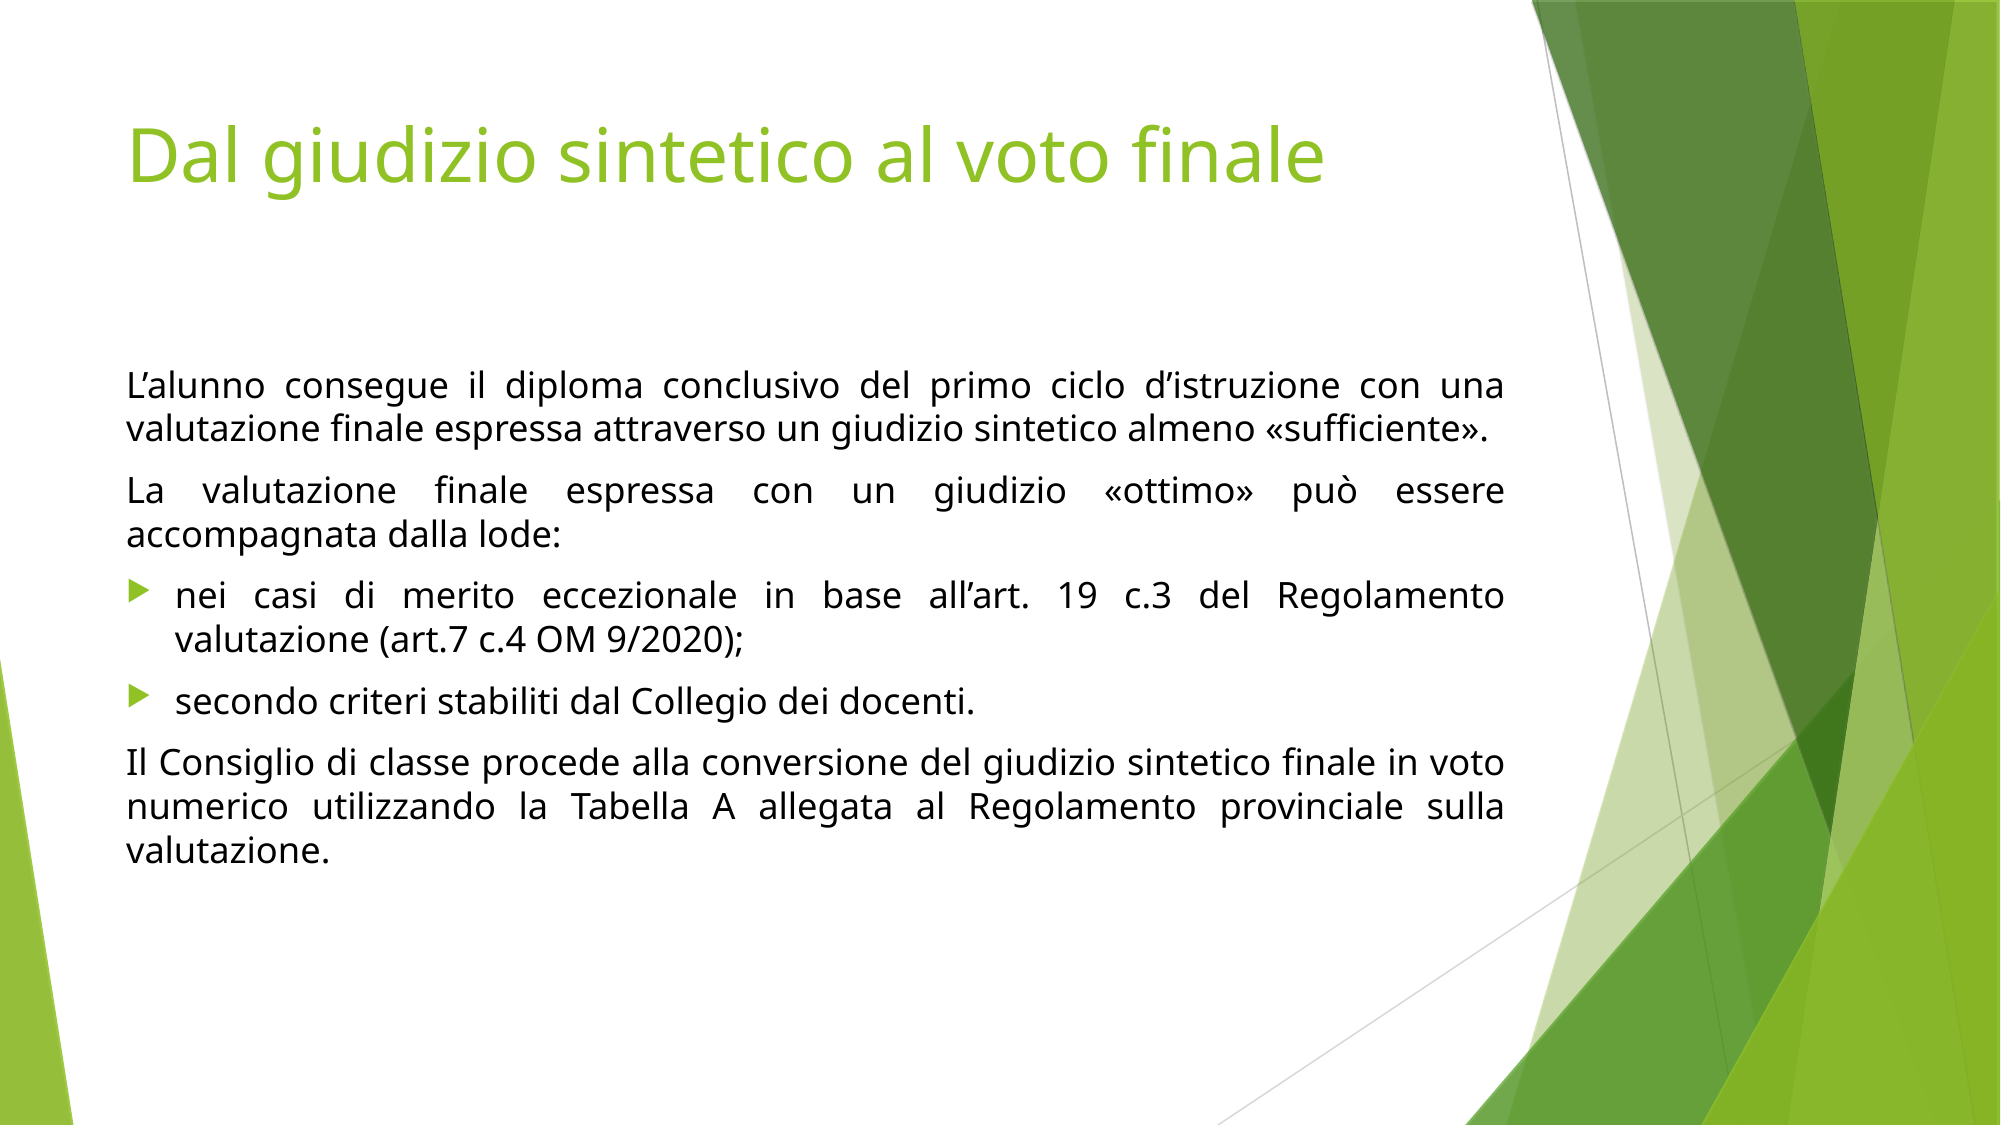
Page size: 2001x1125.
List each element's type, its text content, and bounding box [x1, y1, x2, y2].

title Dal giudizio sintetico al voto finale [111, 99, 1522, 317]
list L’alunno consegue il diploma conclusivo del primo ciclo d’istruzione con una valutazione finale espressa attraverso un giudizio sintetico almeno «sufficiente». La valutazione finale espressa con un giudizio «ottimo» può essere accompagnata dalla lode: nei casi di merito eccezionale in base all’art. 19 c.3 del Regolamento valutazione (art.7 c.4 OM 9/2020); secondo criteri stabiliti dal Collegio dei docenti. Il Consiglio di classe procede alla conversione del giudizio sintetico finale in voto numerico utilizzando la Tabella A allegata al Regolamento provinciale sulla valutazione. [111, 354, 1522, 992]
